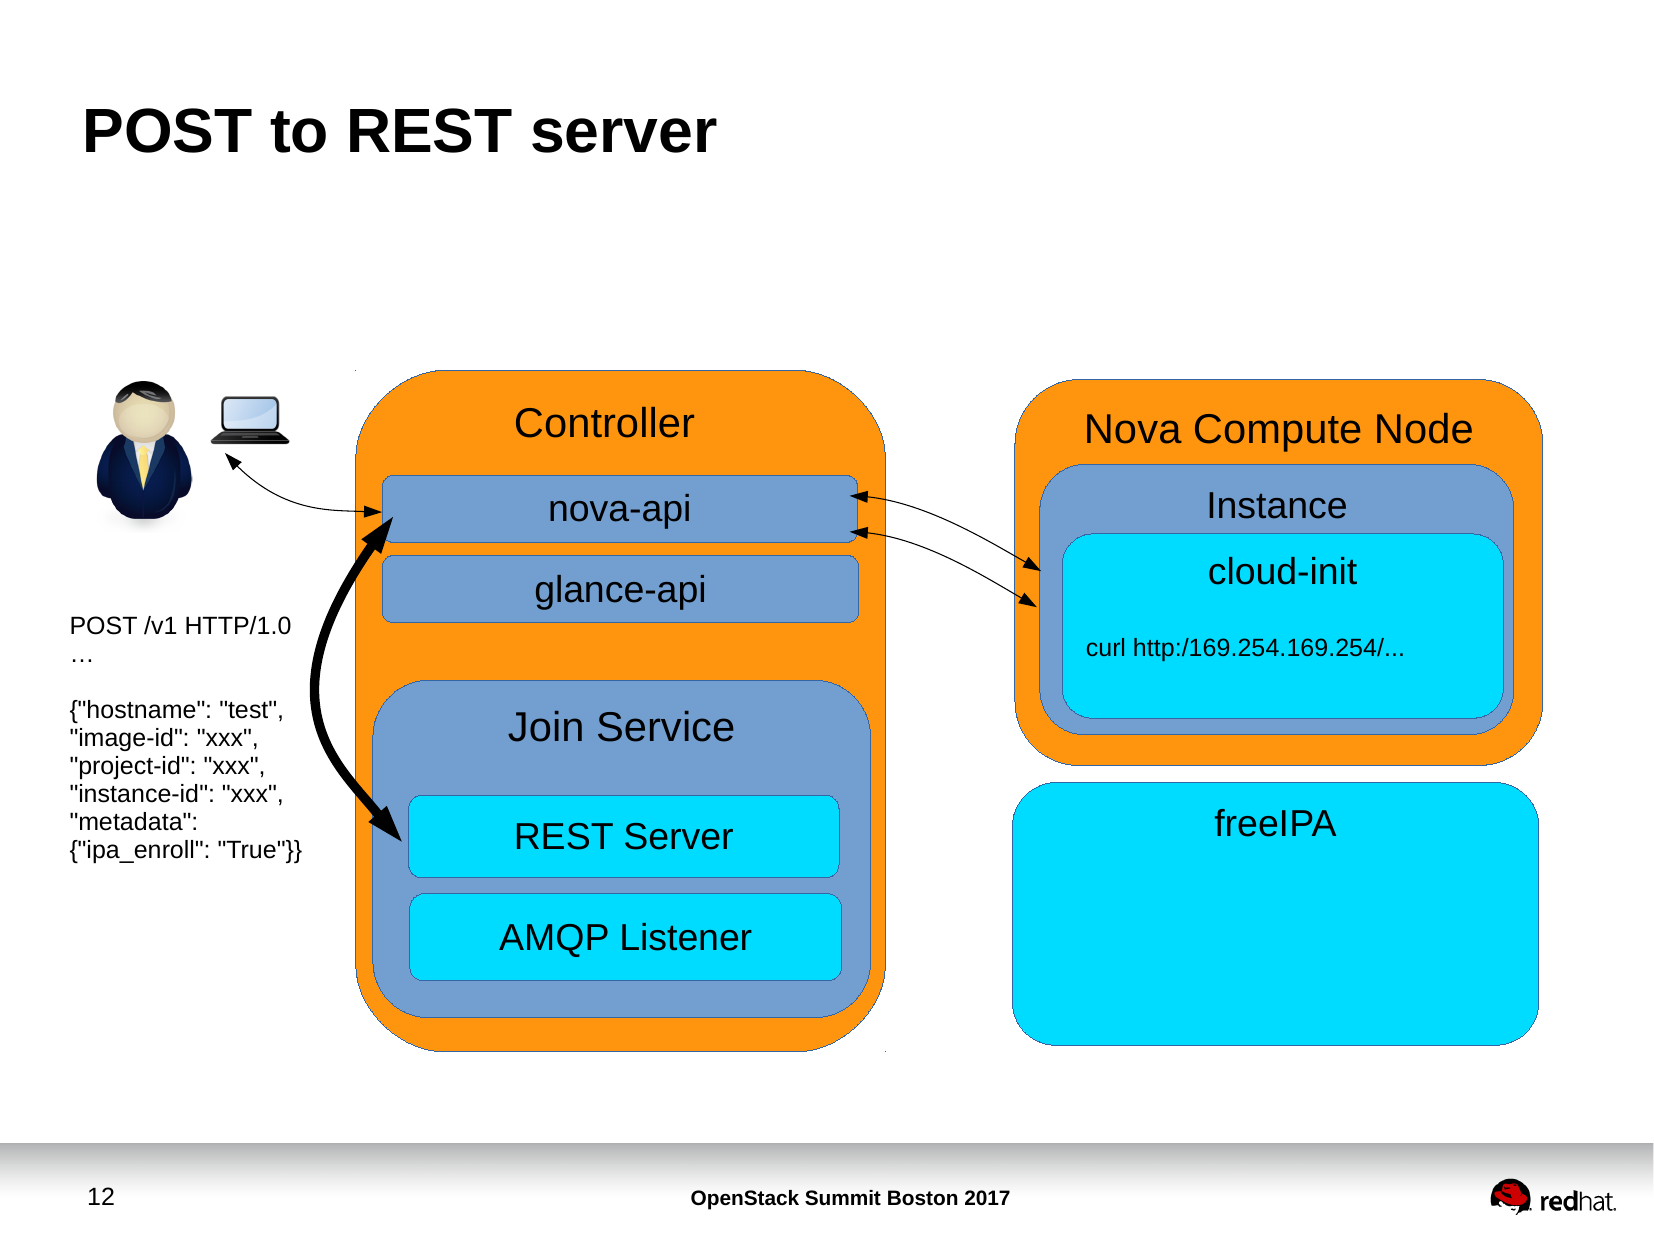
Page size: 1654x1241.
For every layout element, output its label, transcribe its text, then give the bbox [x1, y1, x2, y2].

picture [0, 1143, 1654, 1241]
text_box Join Service [372, 680, 871, 1018]
text_box REST Server [408, 795, 840, 878]
text_box [355, 370, 886, 511]
text_box [355, 512, 382, 560]
text_box glance-api [382, 555, 859, 623]
title POST to REST server [82, 37, 1571, 226]
text_box AMQP Listener [409, 893, 842, 981]
text_box Nova Compute Node [1014, 379, 1543, 766]
text_box nova-api [382, 475, 858, 543]
text_box freeIPA [1012, 782, 1539, 1046]
text_box Instance [1039, 464, 1514, 735]
text_box cloud-init curl http:/169.254.169.254/... [1062, 533, 1504, 719]
picture [82, 368, 293, 533]
text_box [858, 498, 886, 535]
text_box Controller [499, 392, 768, 463]
text_box [355, 534, 886, 1052]
text_box POST /v1 HTTP/1.0 … {"hostname": "test", "image-id": "xxx", "project-id": "xxx", "instance-id": "xxx", "metadata": {"ipa_enroll": "True"}} [54, 604, 347, 914]
